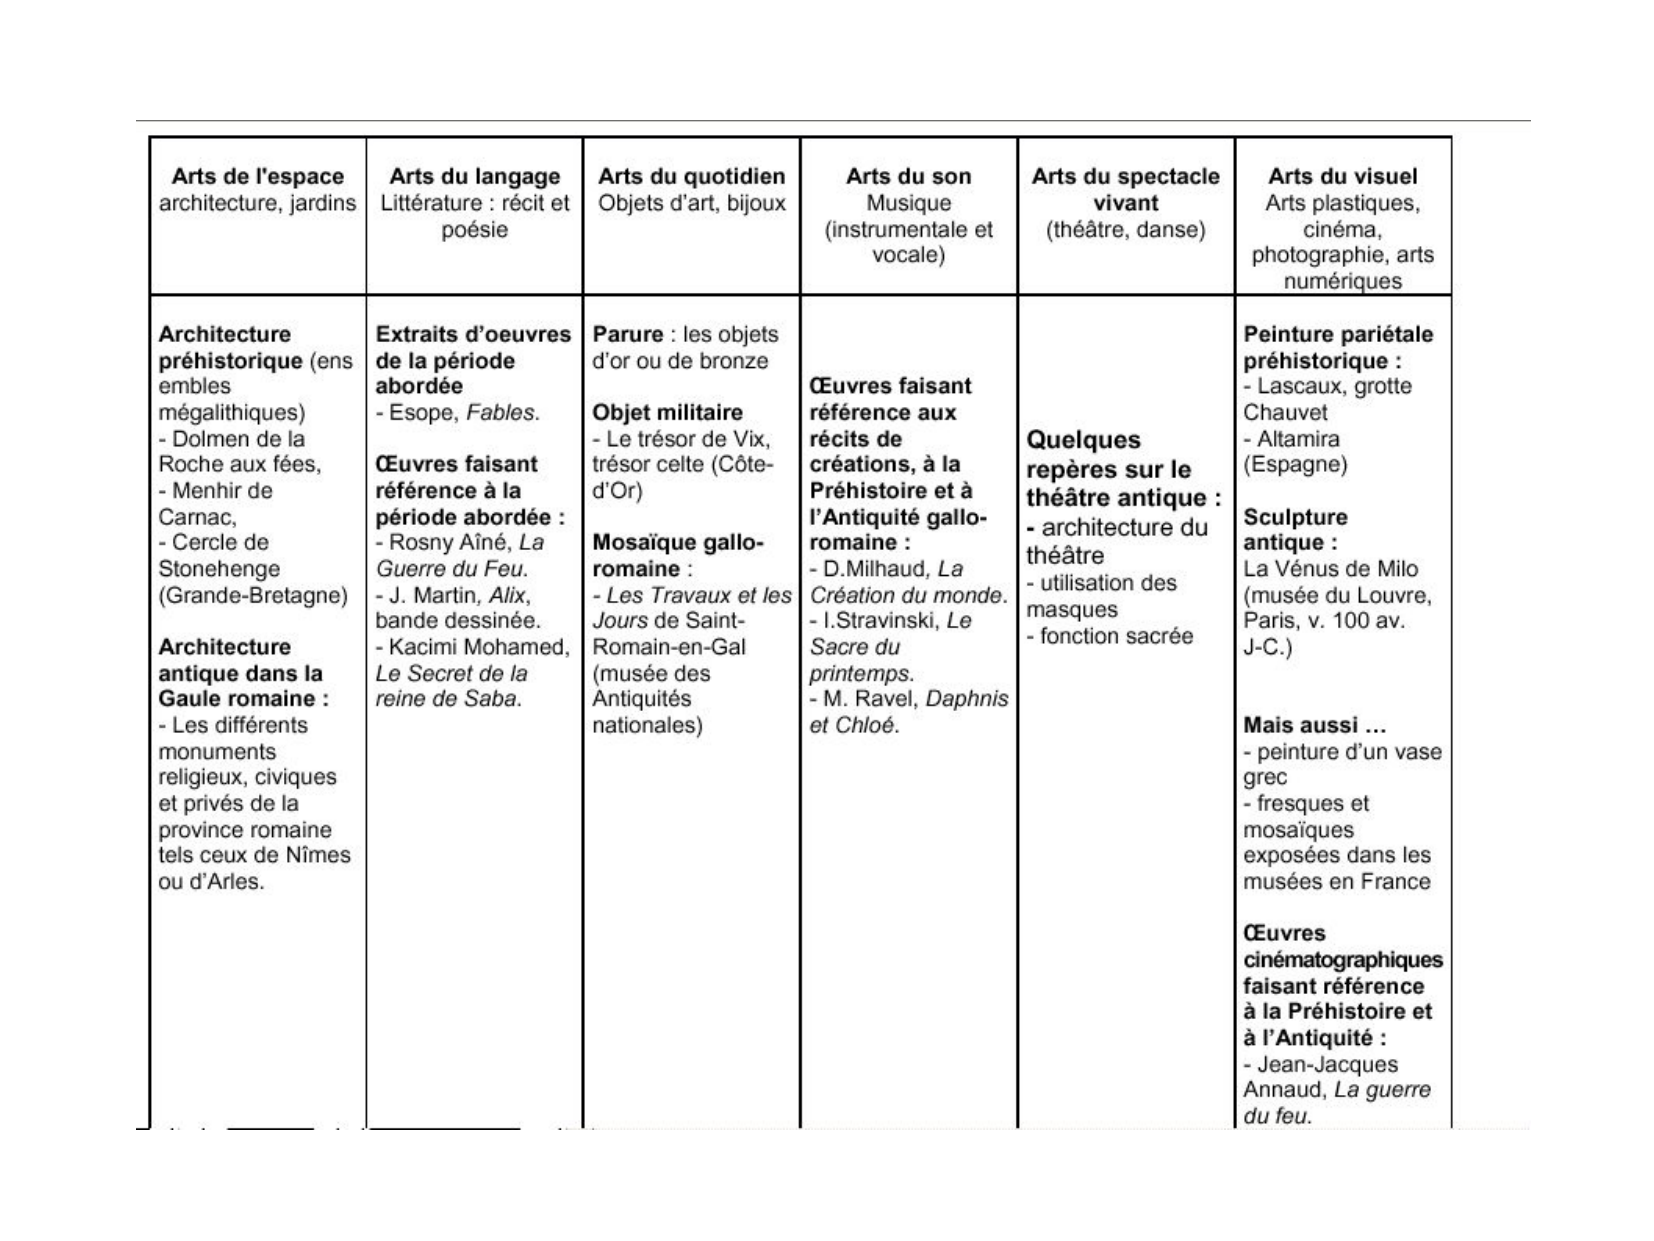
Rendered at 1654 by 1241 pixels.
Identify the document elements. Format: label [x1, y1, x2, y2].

picture [136, 120, 1531, 1130]
